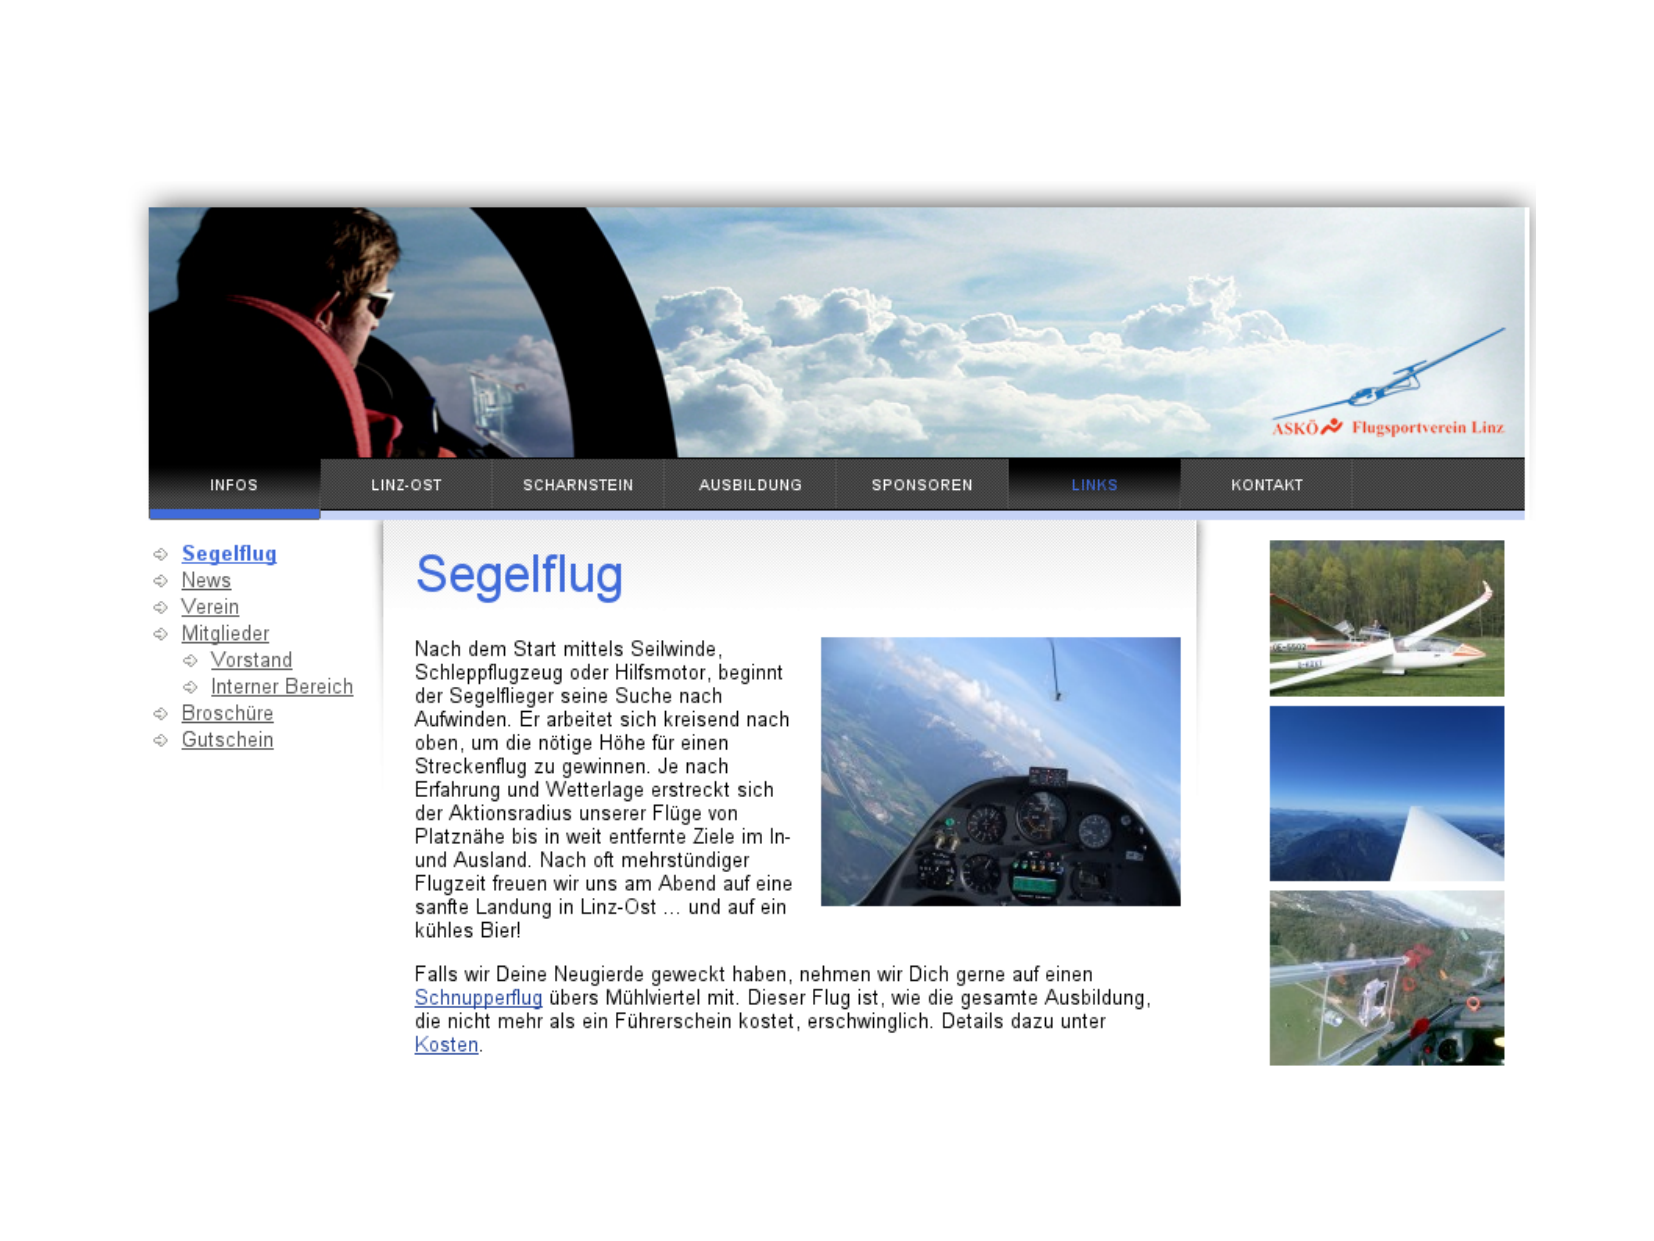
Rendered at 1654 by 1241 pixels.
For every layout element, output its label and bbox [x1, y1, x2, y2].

picture [124, 181, 1536, 1069]
